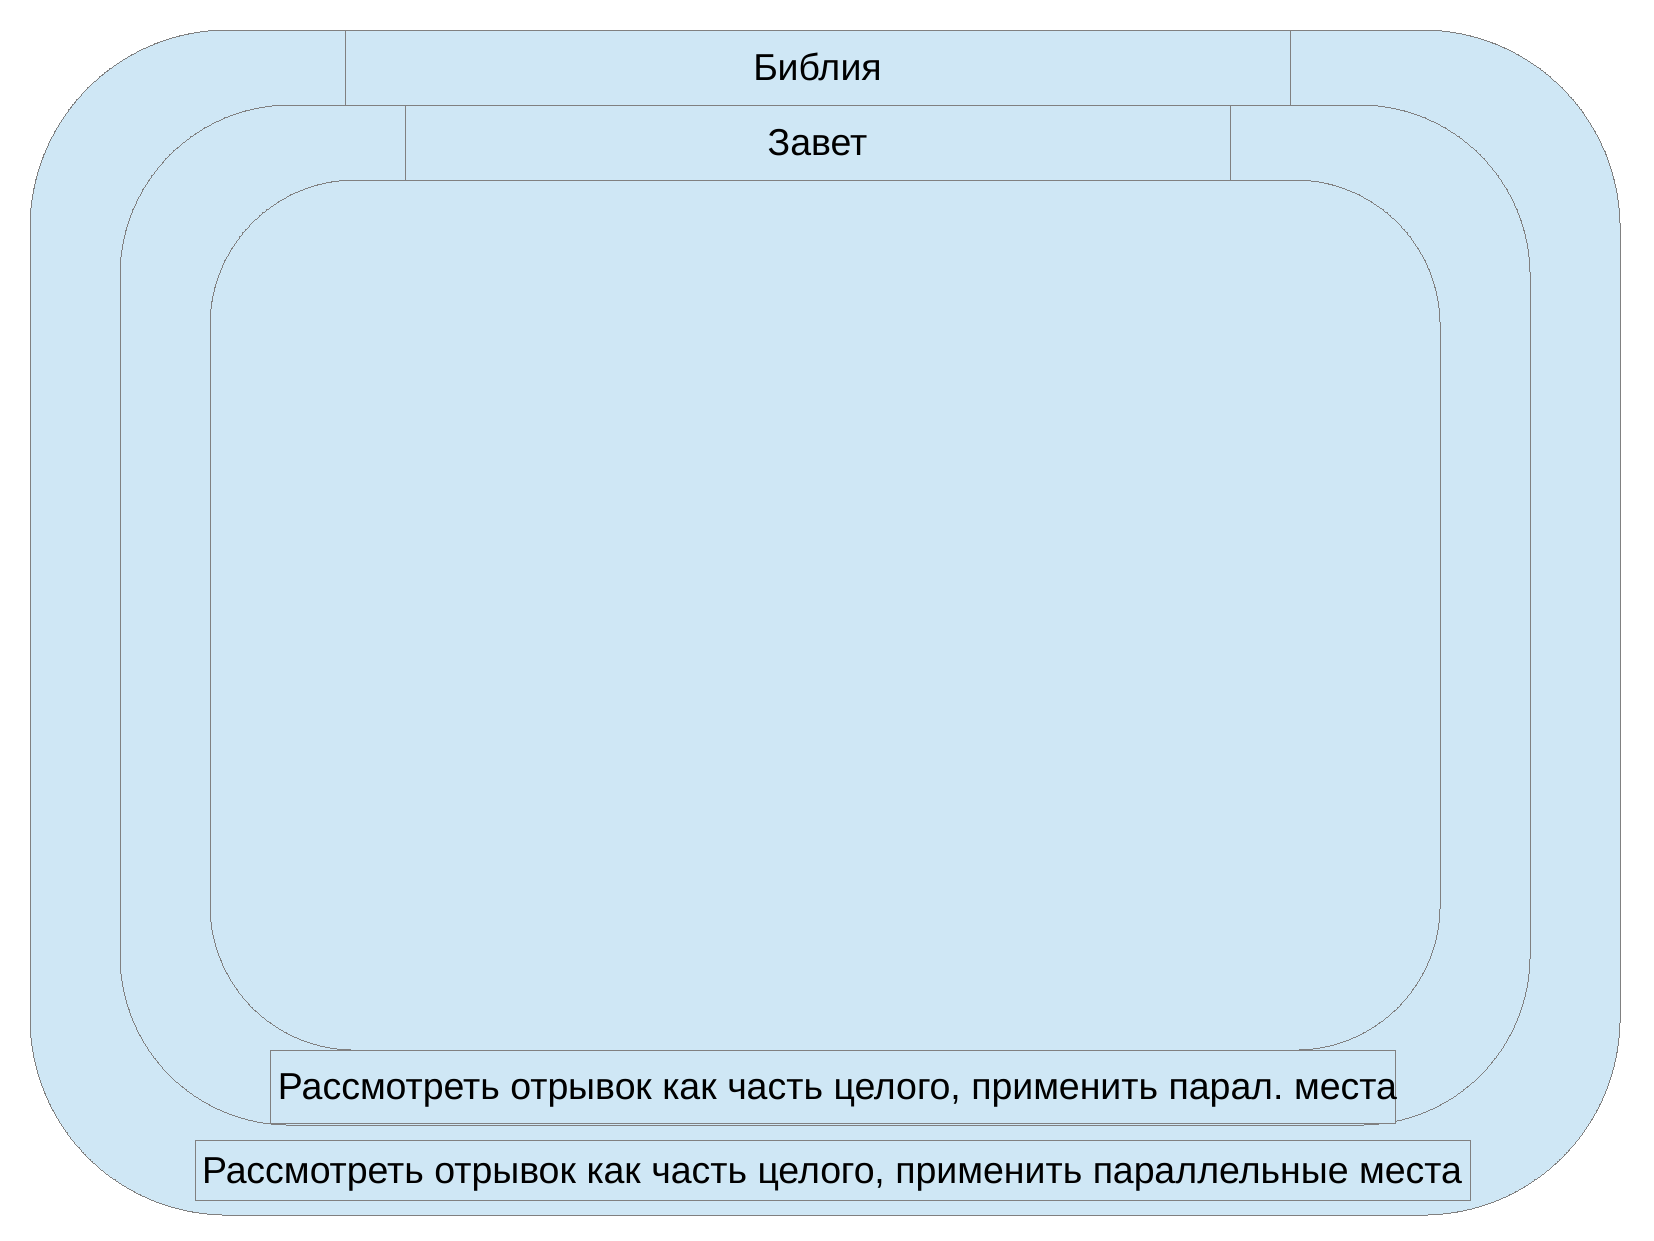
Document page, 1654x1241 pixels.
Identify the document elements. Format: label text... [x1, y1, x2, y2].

text_box [30, 30, 1621, 1216]
text_box Завет [405, 105, 1231, 181]
text_box Рассмотреть отрывок как часть целого, применить параллельные места [195, 1140, 1471, 1201]
text_box Рассмотреть отрывок как часть целого, применить парал. места [270, 1050, 1396, 1124]
text_box Библия [345, 30, 1291, 106]
